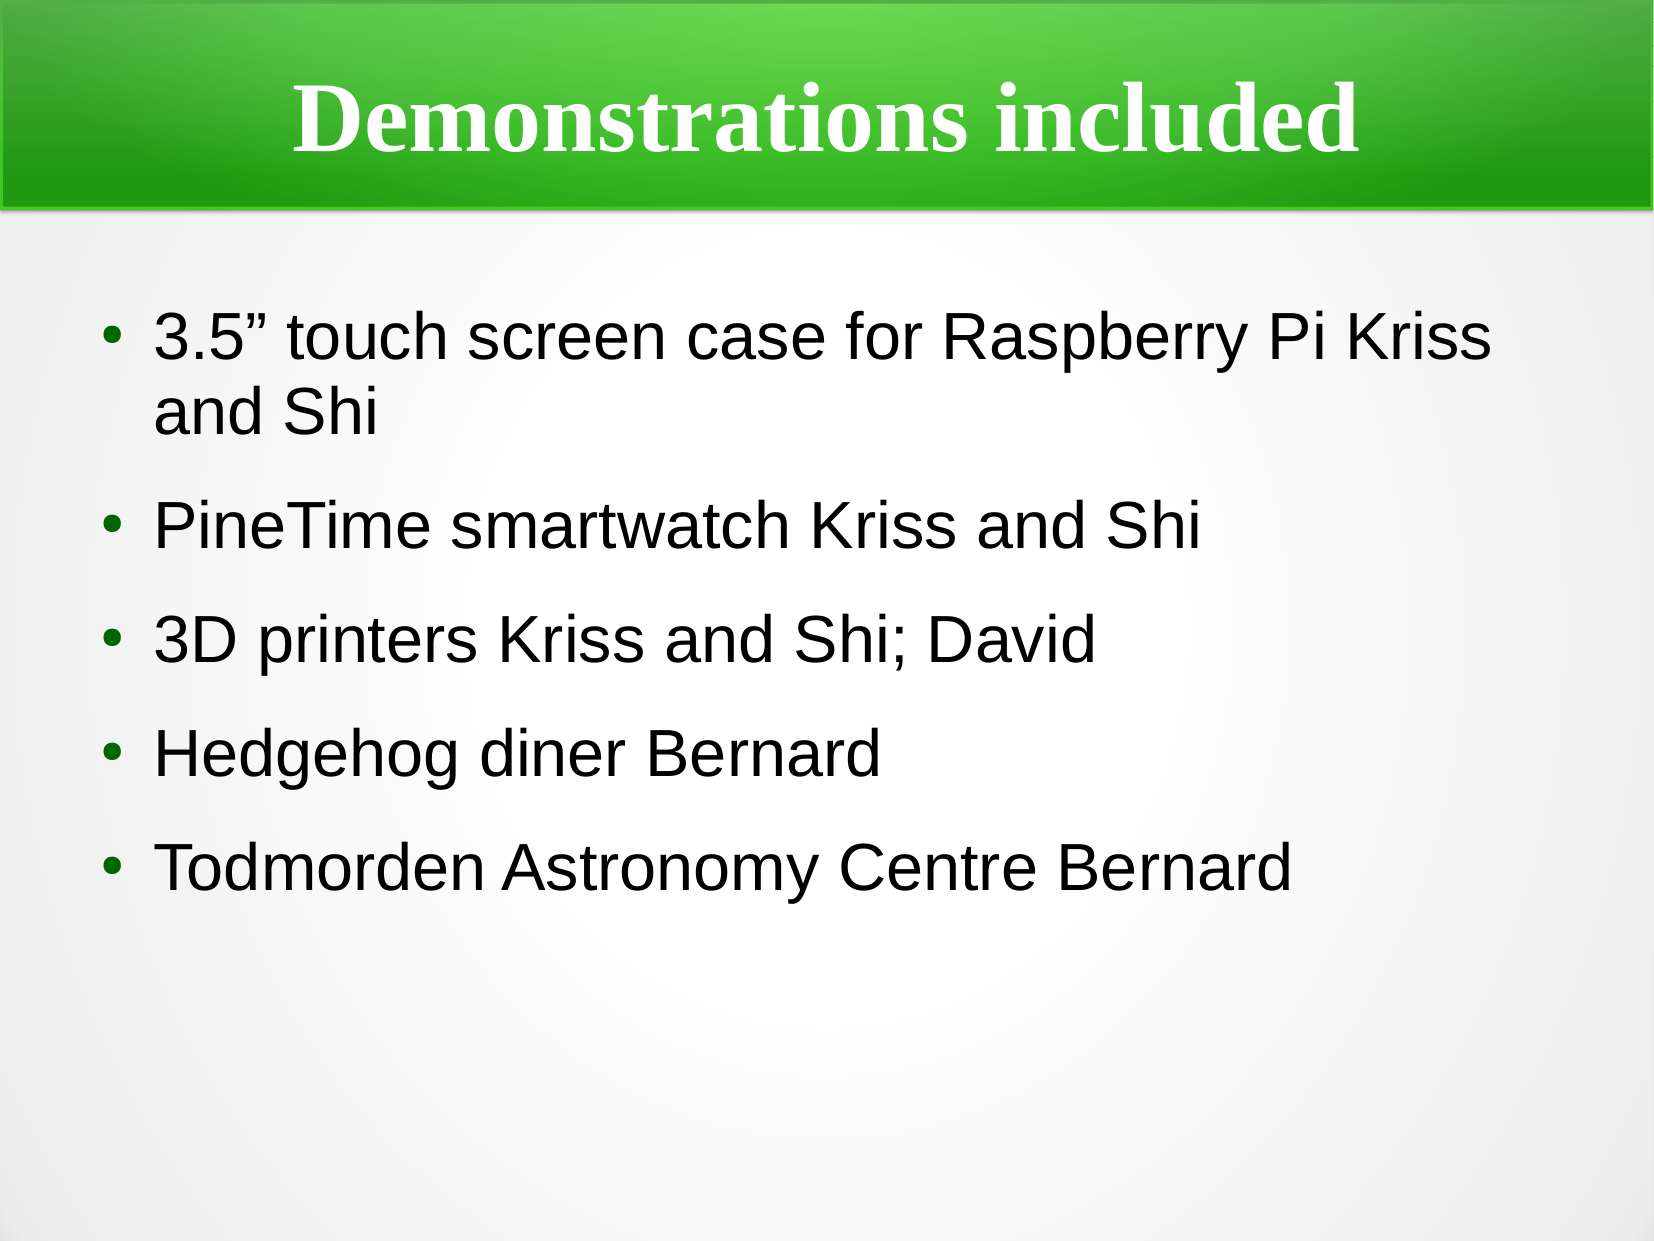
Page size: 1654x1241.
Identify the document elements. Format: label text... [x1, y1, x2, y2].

title Demonstrations included [82, 45, 1571, 192]
list 3.5” touch screen case for Raspberry Pi Kriss and Shi PineTime smartwatch Kriss and Shi 3D printers Kriss and Shi; David Hedgehog diner Bernard Todmorden Astronomy Centre Bernard [82, 299, 1571, 1158]
